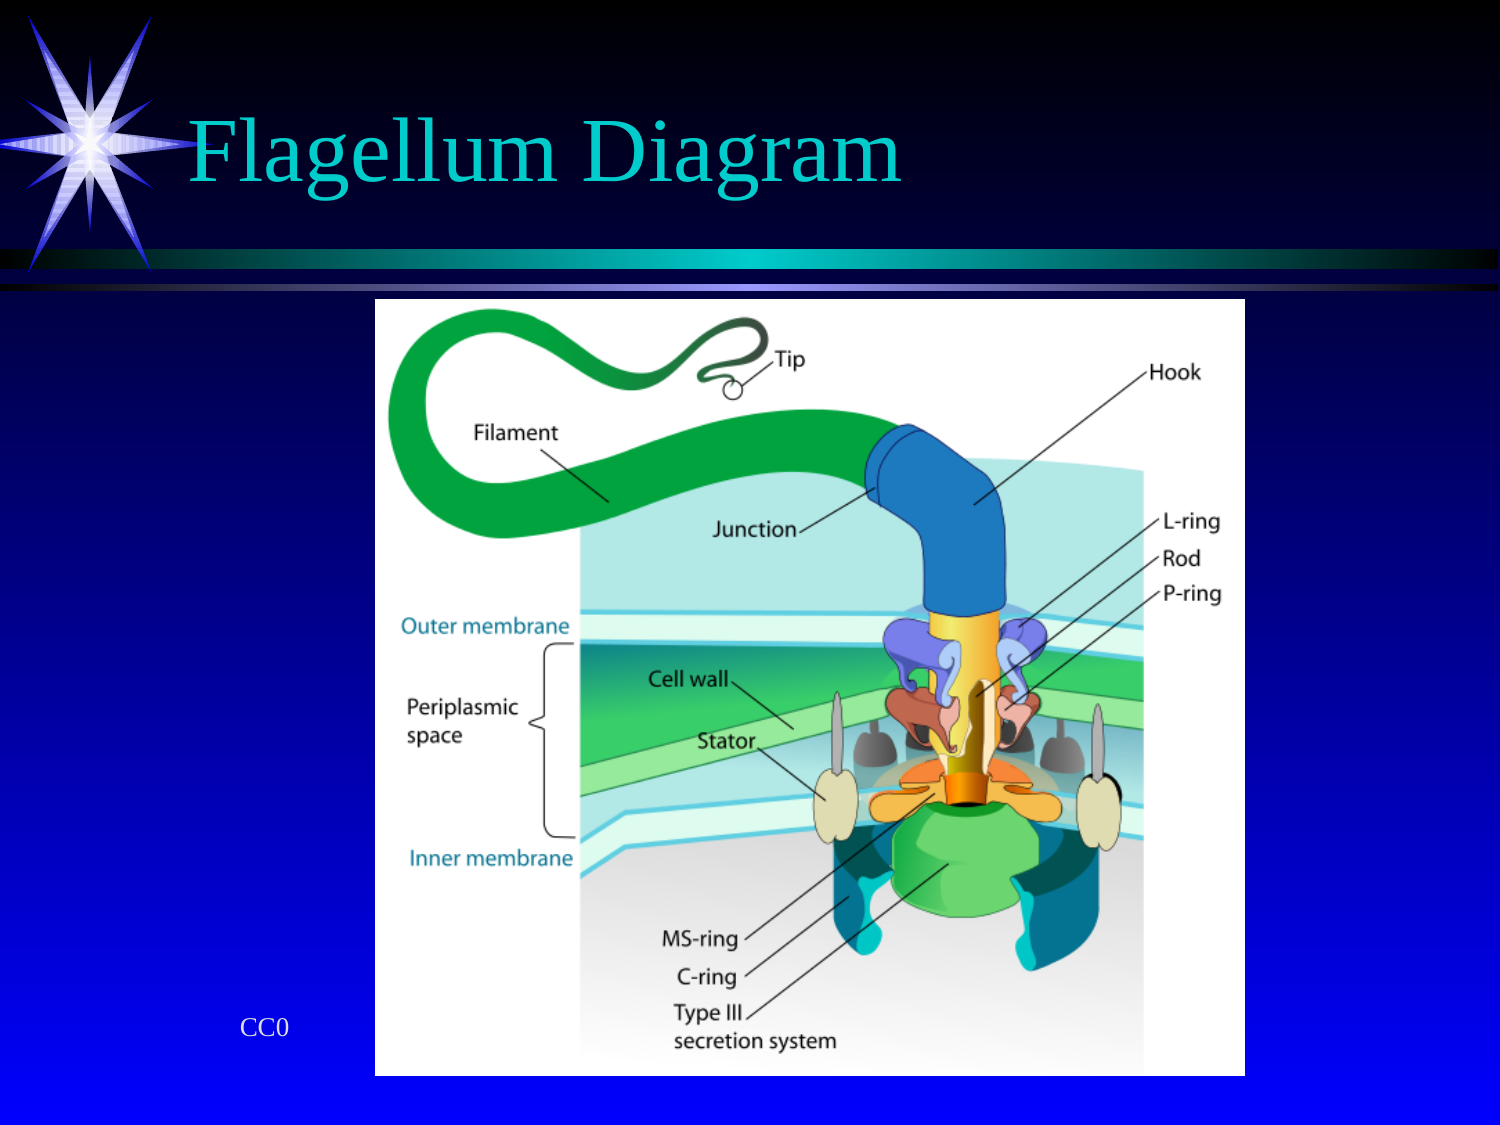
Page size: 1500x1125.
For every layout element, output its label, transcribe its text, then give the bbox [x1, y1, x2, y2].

picture [375, 299, 1245, 1076]
text_box CC0 [225, 1005, 338, 1051]
title Flagellum Diagram [187, 56, 1463, 244]
